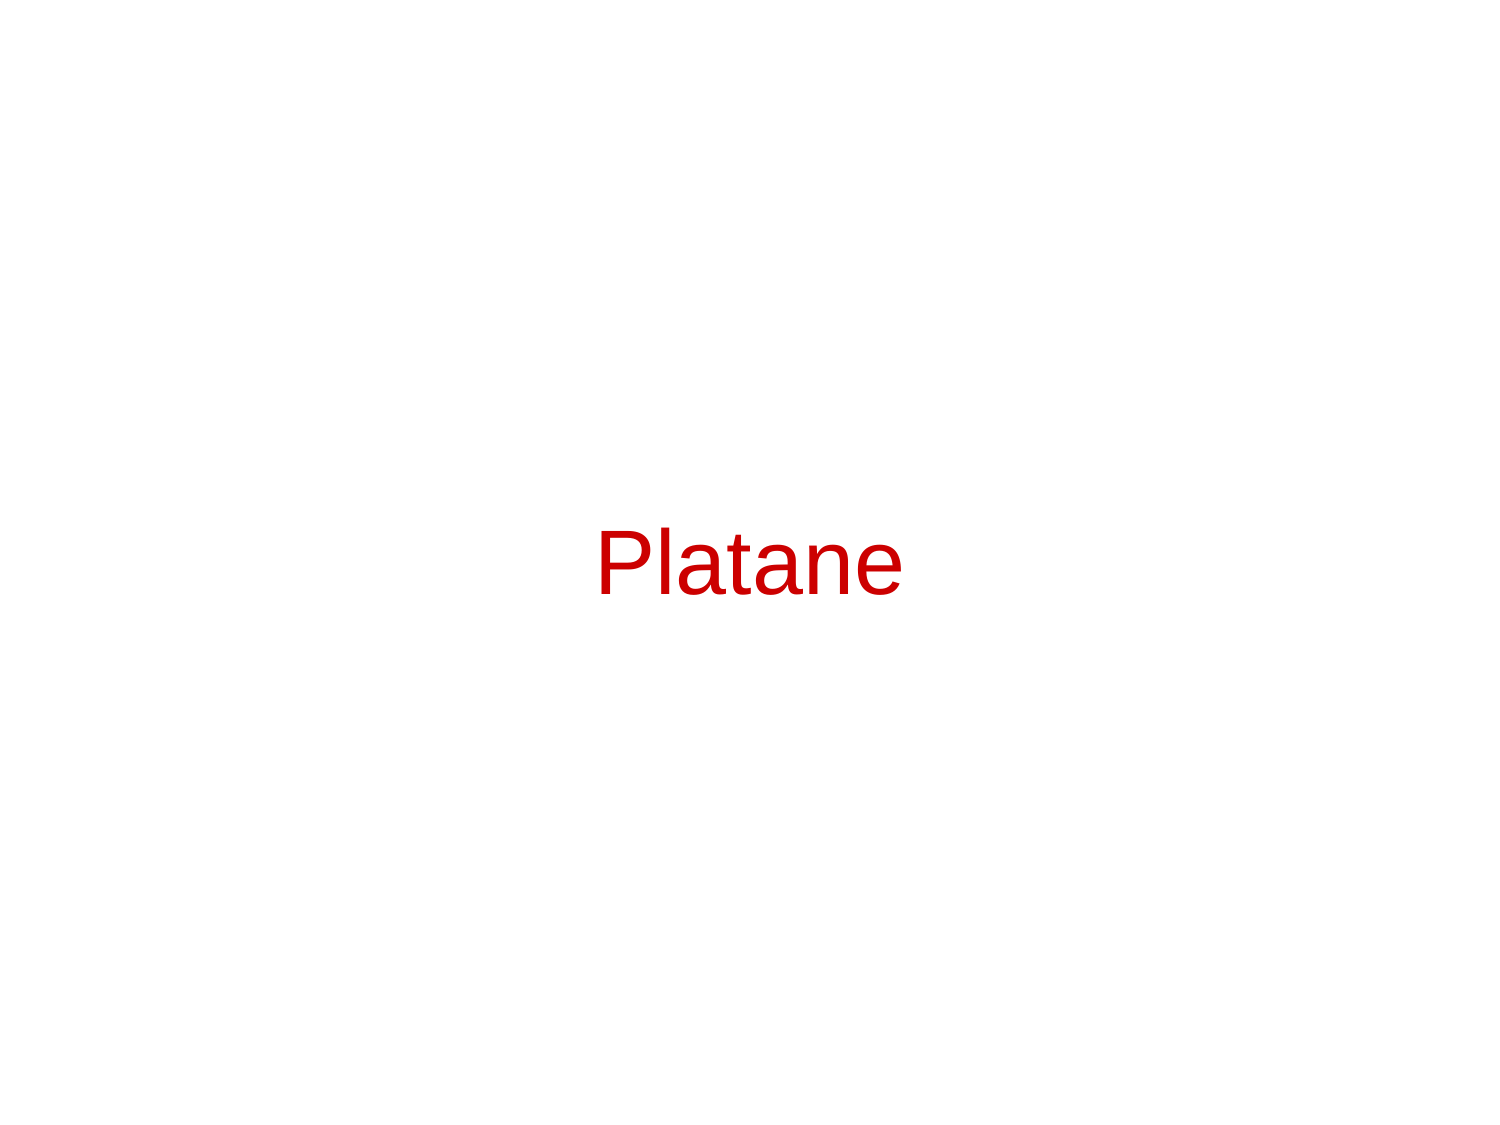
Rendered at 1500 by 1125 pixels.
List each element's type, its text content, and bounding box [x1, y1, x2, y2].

title Platane [112, 468, 1388, 657]
